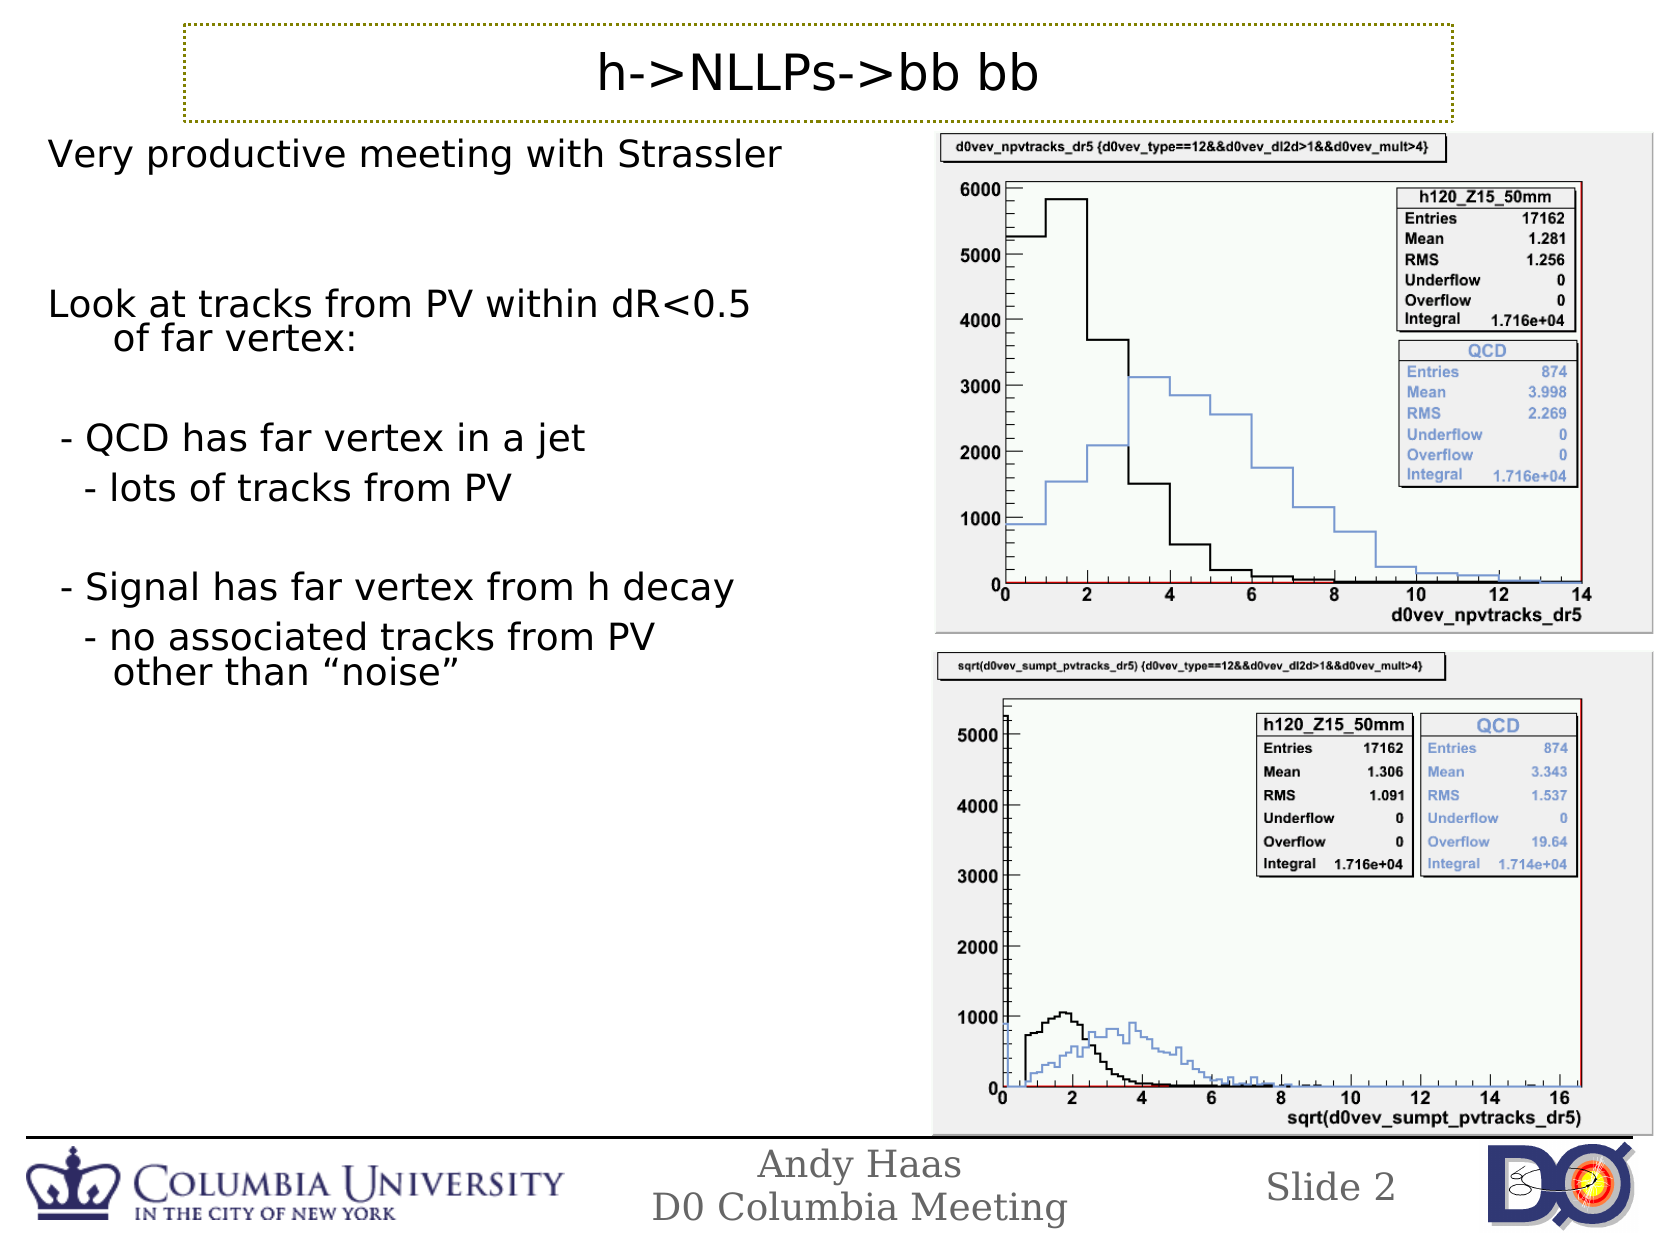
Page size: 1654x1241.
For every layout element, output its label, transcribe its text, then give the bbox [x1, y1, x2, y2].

picture [26, 1146, 565, 1220]
picture [1479, 1140, 1639, 1233]
picture [931, 650, 1654, 1136]
list Very productive meeting with Strassler Look at tracks from PV within dR<0.5 of far vertex: - QCD has far vertex in a jet - lots of tracks from PV - Signal has far vertex from h decay - no associated tracks from PV other than “noise” [30, 140, 1280, 1125]
picture [934, 131, 1654, 634]
title h->NLLPs->bb bb [184, 24, 1453, 122]
